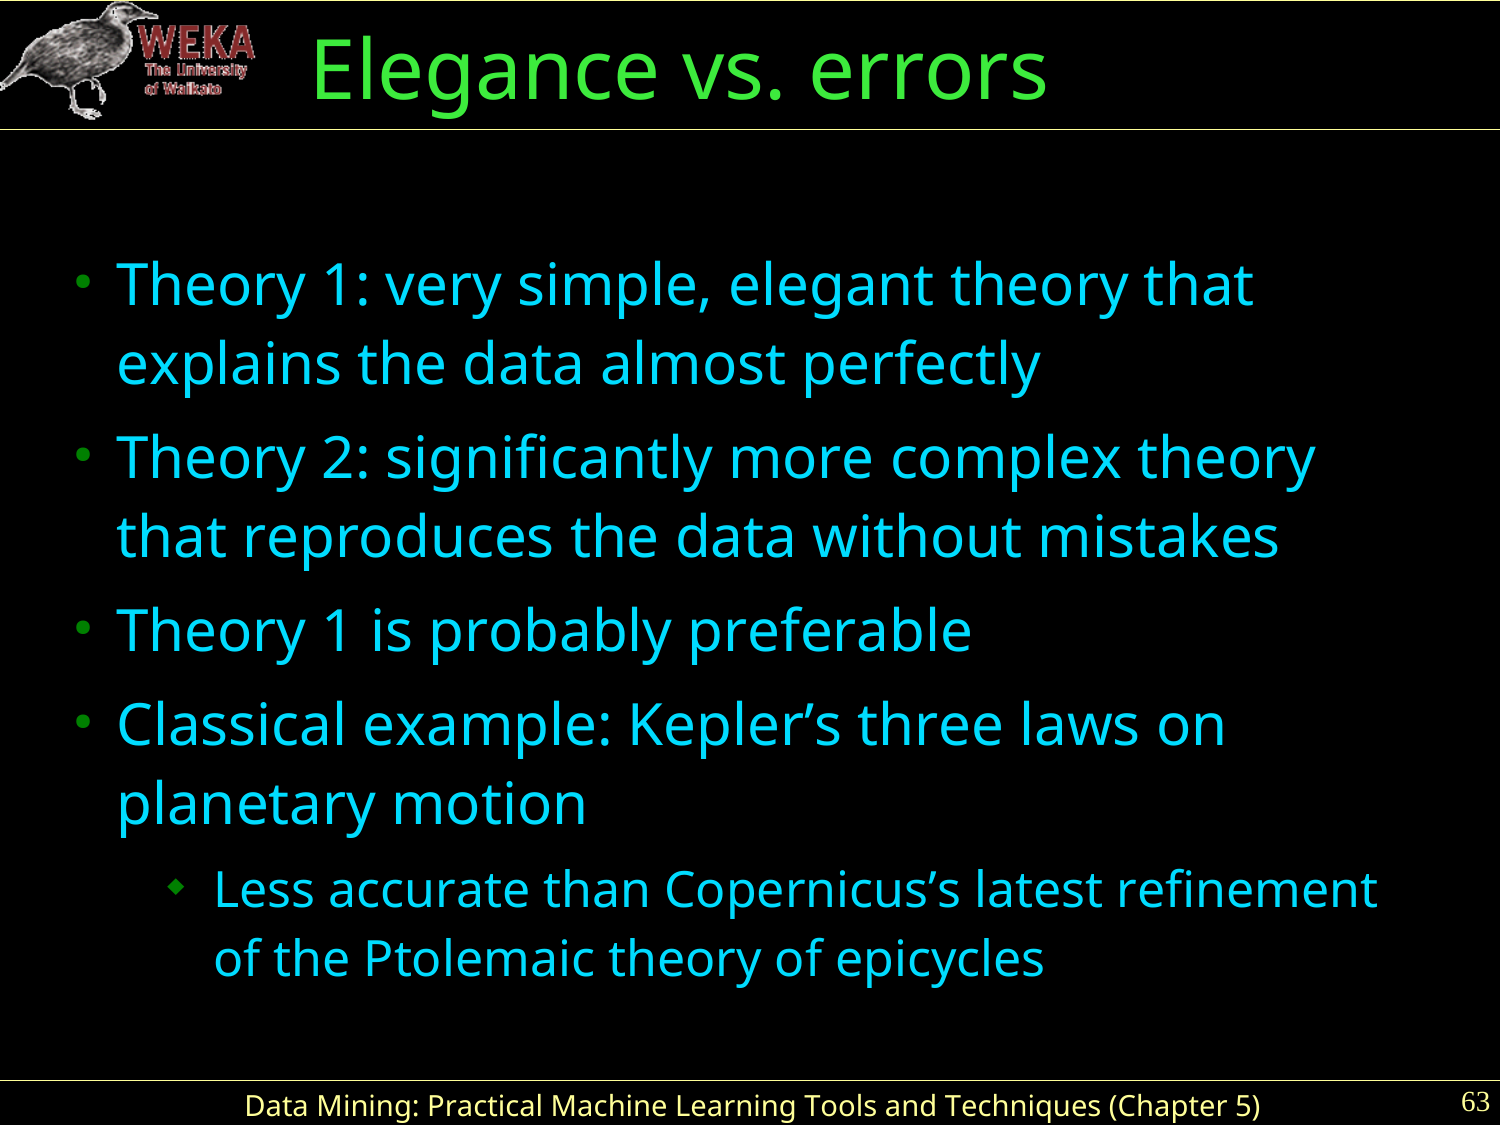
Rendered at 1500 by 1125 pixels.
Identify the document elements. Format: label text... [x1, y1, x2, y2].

title Elegance vs. errors [295, 0, 1500, 148]
text_box Theory 1: very simple, elegant theory that explains the data almost perfectly Theory 2: significantly more complex theory that reproduces the data without mistakes Theory 1 is probably preferable Classical example: Kepler’s three laws on planetary motion Less accurate than Copernicus’s latest refinement of the Ptolemaic theory of epicycles [59, 236, 1417, 912]
picture [0, 1, 266, 129]
